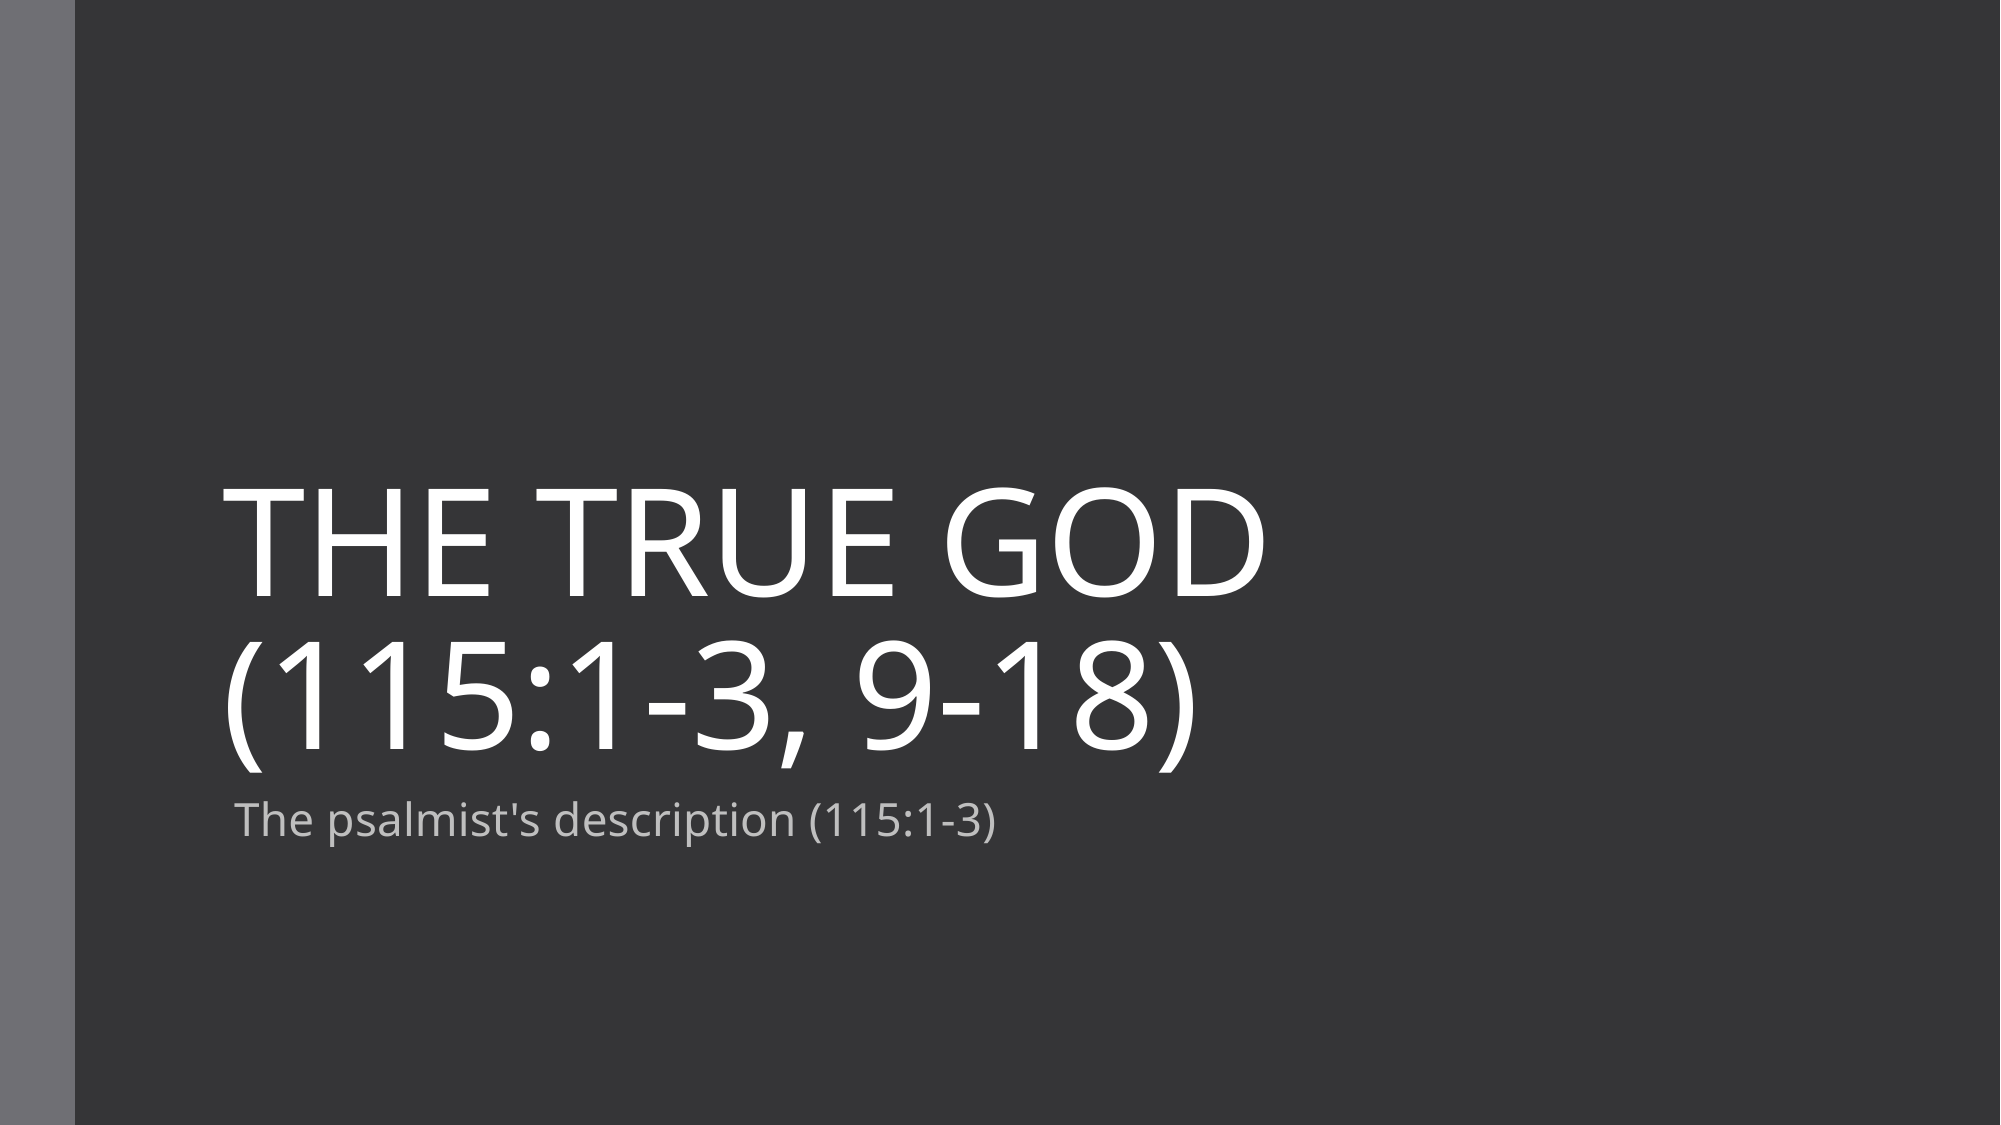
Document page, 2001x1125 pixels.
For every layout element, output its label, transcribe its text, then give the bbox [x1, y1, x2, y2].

title THE TRUE GOD (115:1-3, 9-18) [206, 124, 1752, 787]
subtitle The psalmist's description (115:1-3) [206, 787, 1752, 1066]
